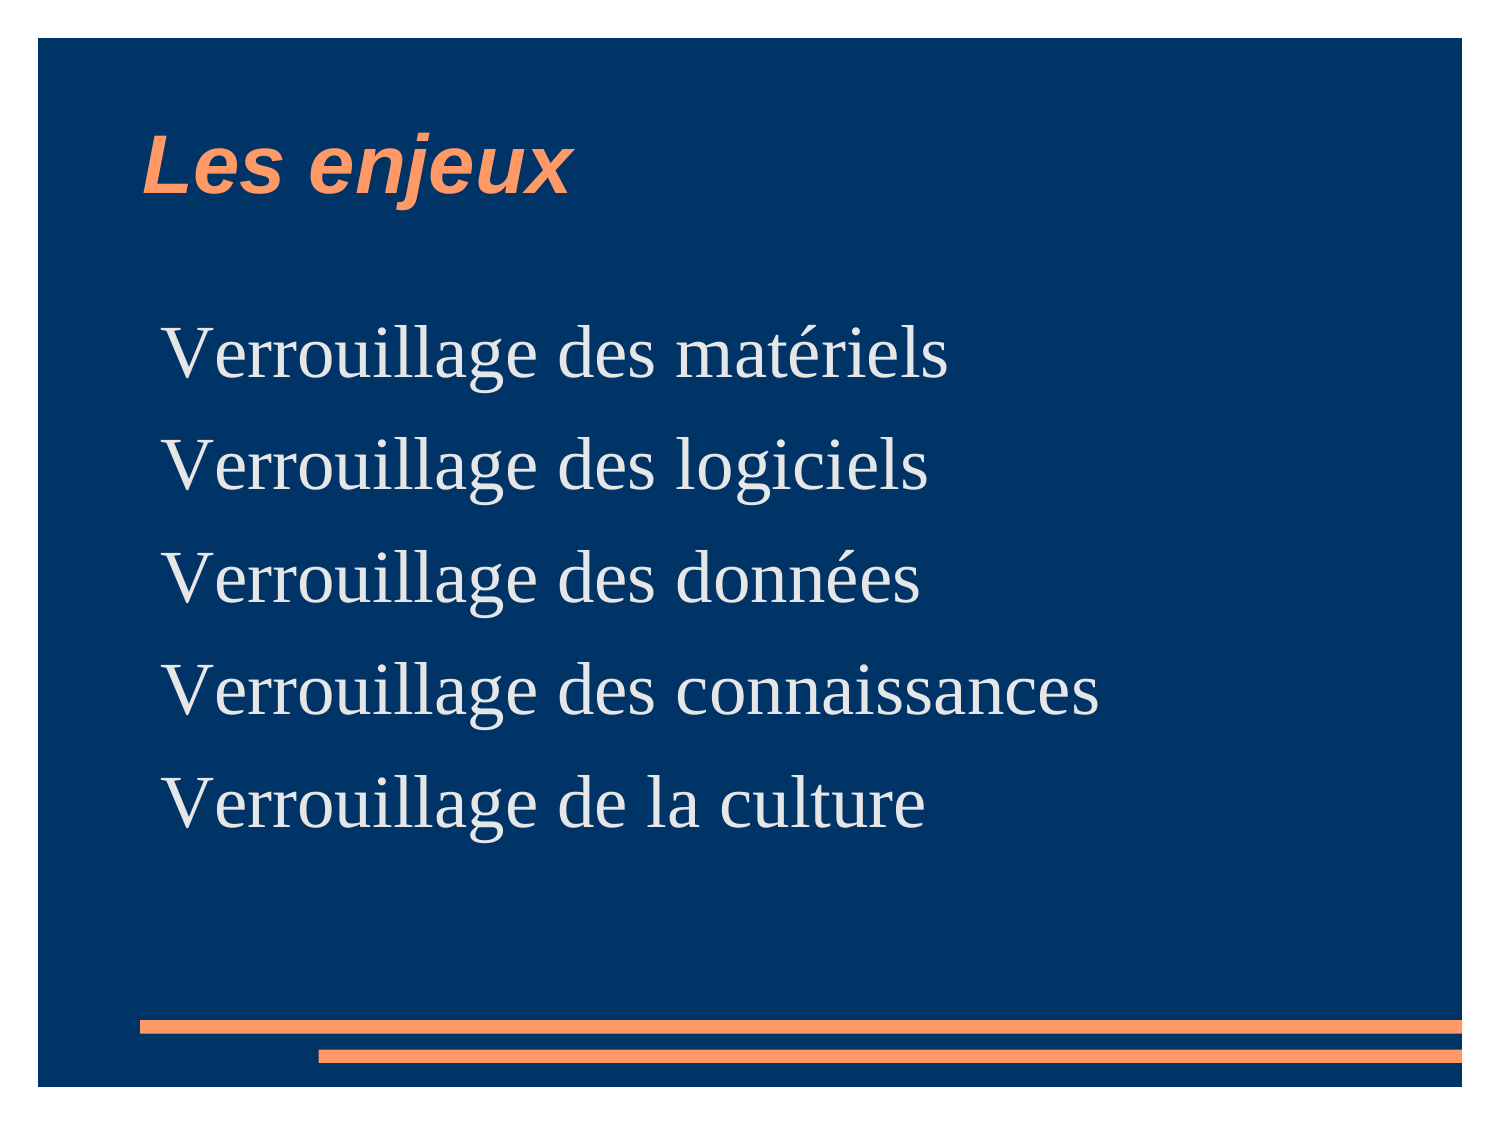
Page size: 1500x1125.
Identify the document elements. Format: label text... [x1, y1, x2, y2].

list Verrouillage des matériels Verrouillage des logiciels Verrouillage des données Verrouillage des connaissances Verrouillage de la culture [142, 310, 1383, 938]
title Les enjeux [142, 76, 1359, 253]
